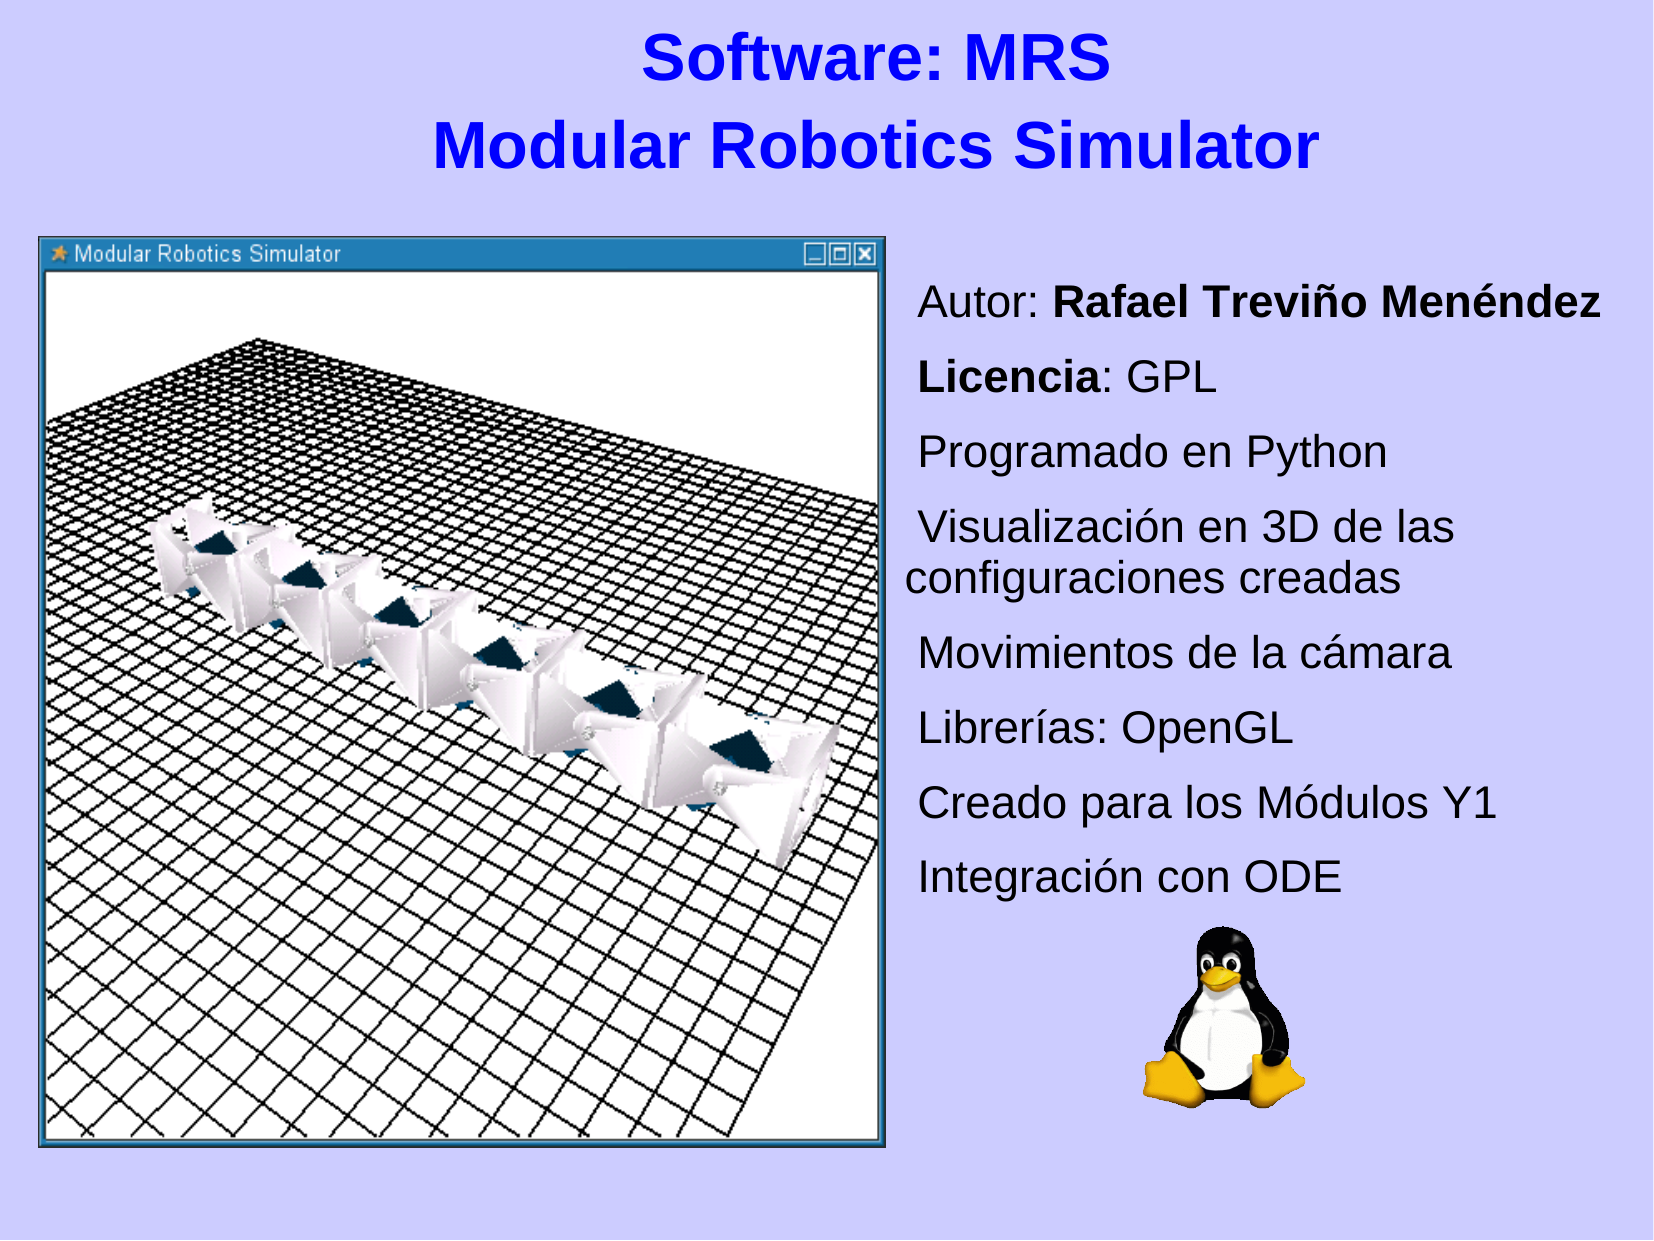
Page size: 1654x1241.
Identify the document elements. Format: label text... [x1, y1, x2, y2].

picture [1126, 904, 1340, 1124]
text_box Autor: Rafael Treviño Menéndez Licencia: GPL Programado en Python Visualización en 3D de las configuraciones creadas Movimientos de la cámara Librerías: OpenGL Creado para los Módulos Y1 Integración con ODE [904, 276, 1620, 903]
picture [38, 236, 886, 1148]
title Software: MRS Modular Robotics Simulator [120, 0, 1634, 191]
